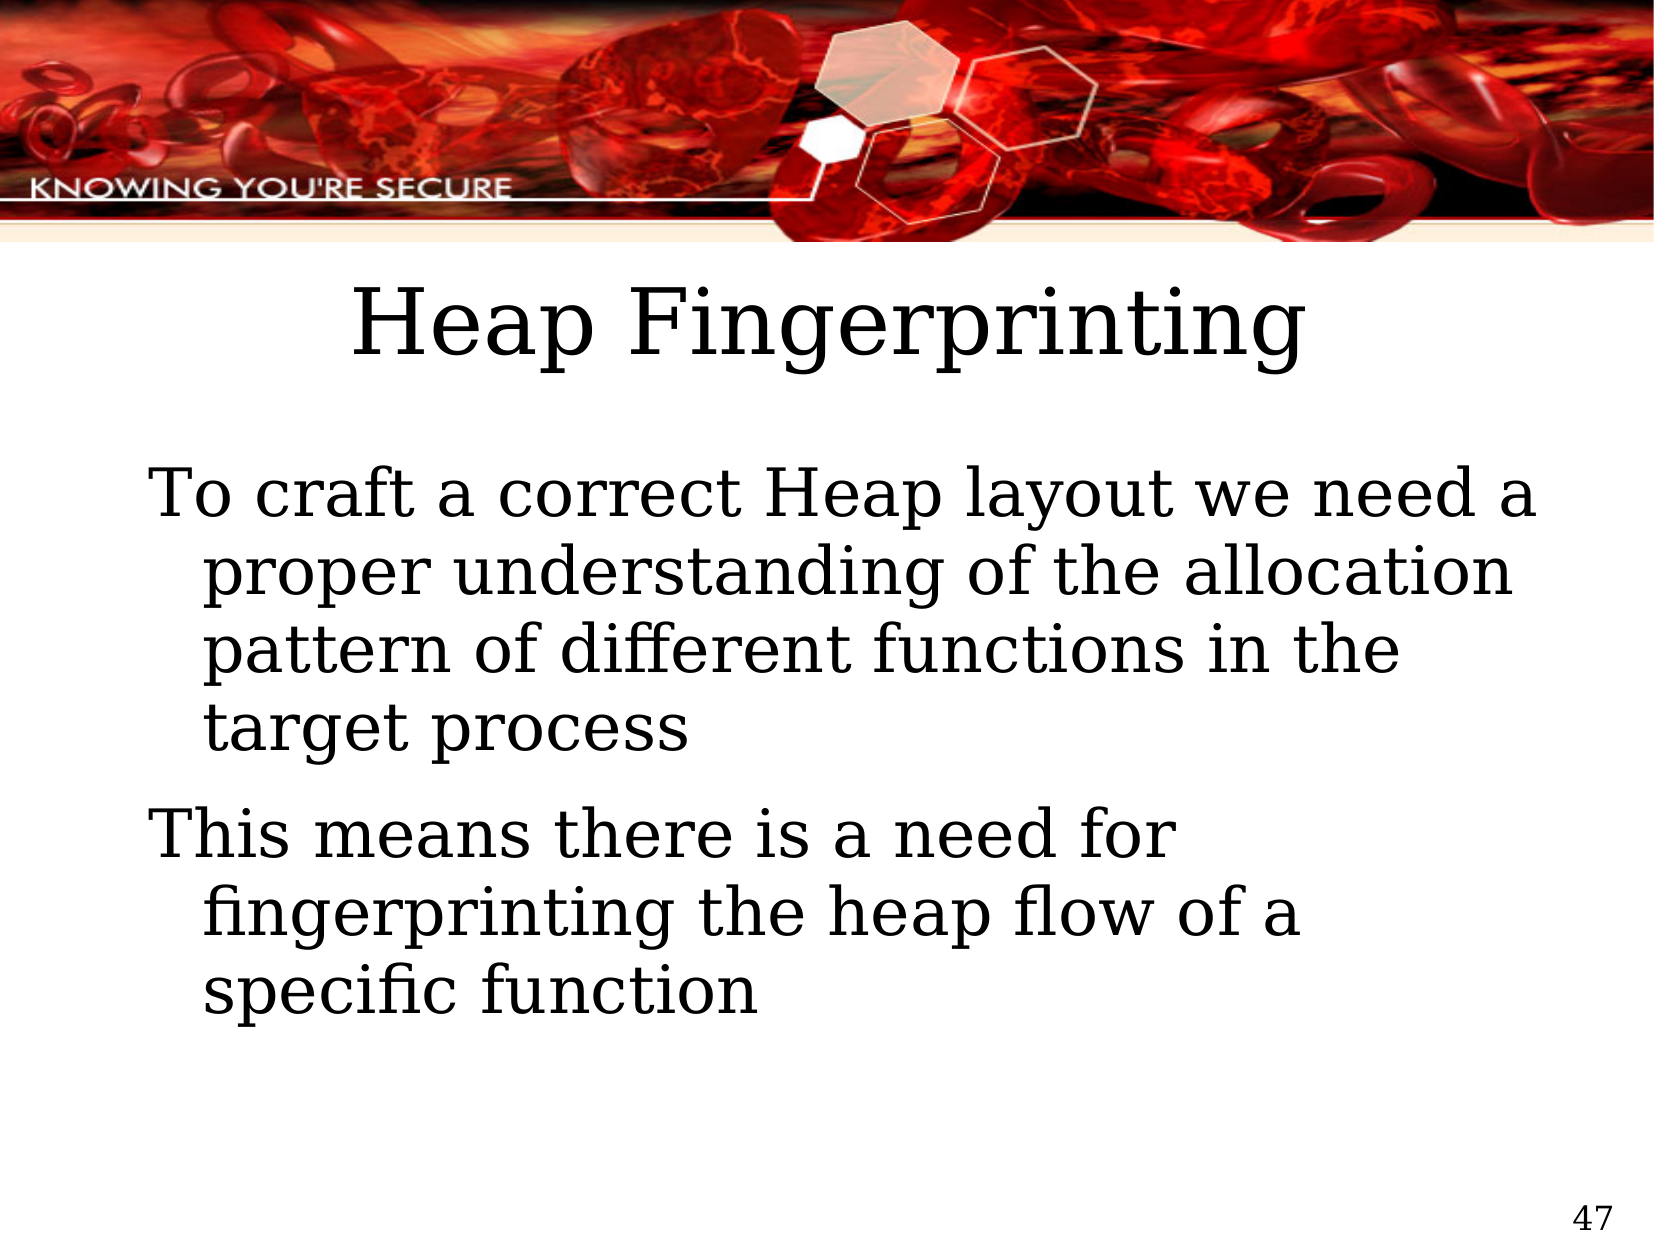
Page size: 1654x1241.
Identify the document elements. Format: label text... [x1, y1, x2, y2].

title Heap Fingerprinting [123, 219, 1536, 427]
list To craft a correct Heap layout we need a proper understanding of the allocation pattern of different functions in the target process This means there is a need for fingerprinting the heap flow of a specific function [131, 454, 1544, 1189]
picture [0, 0, 1654, 242]
